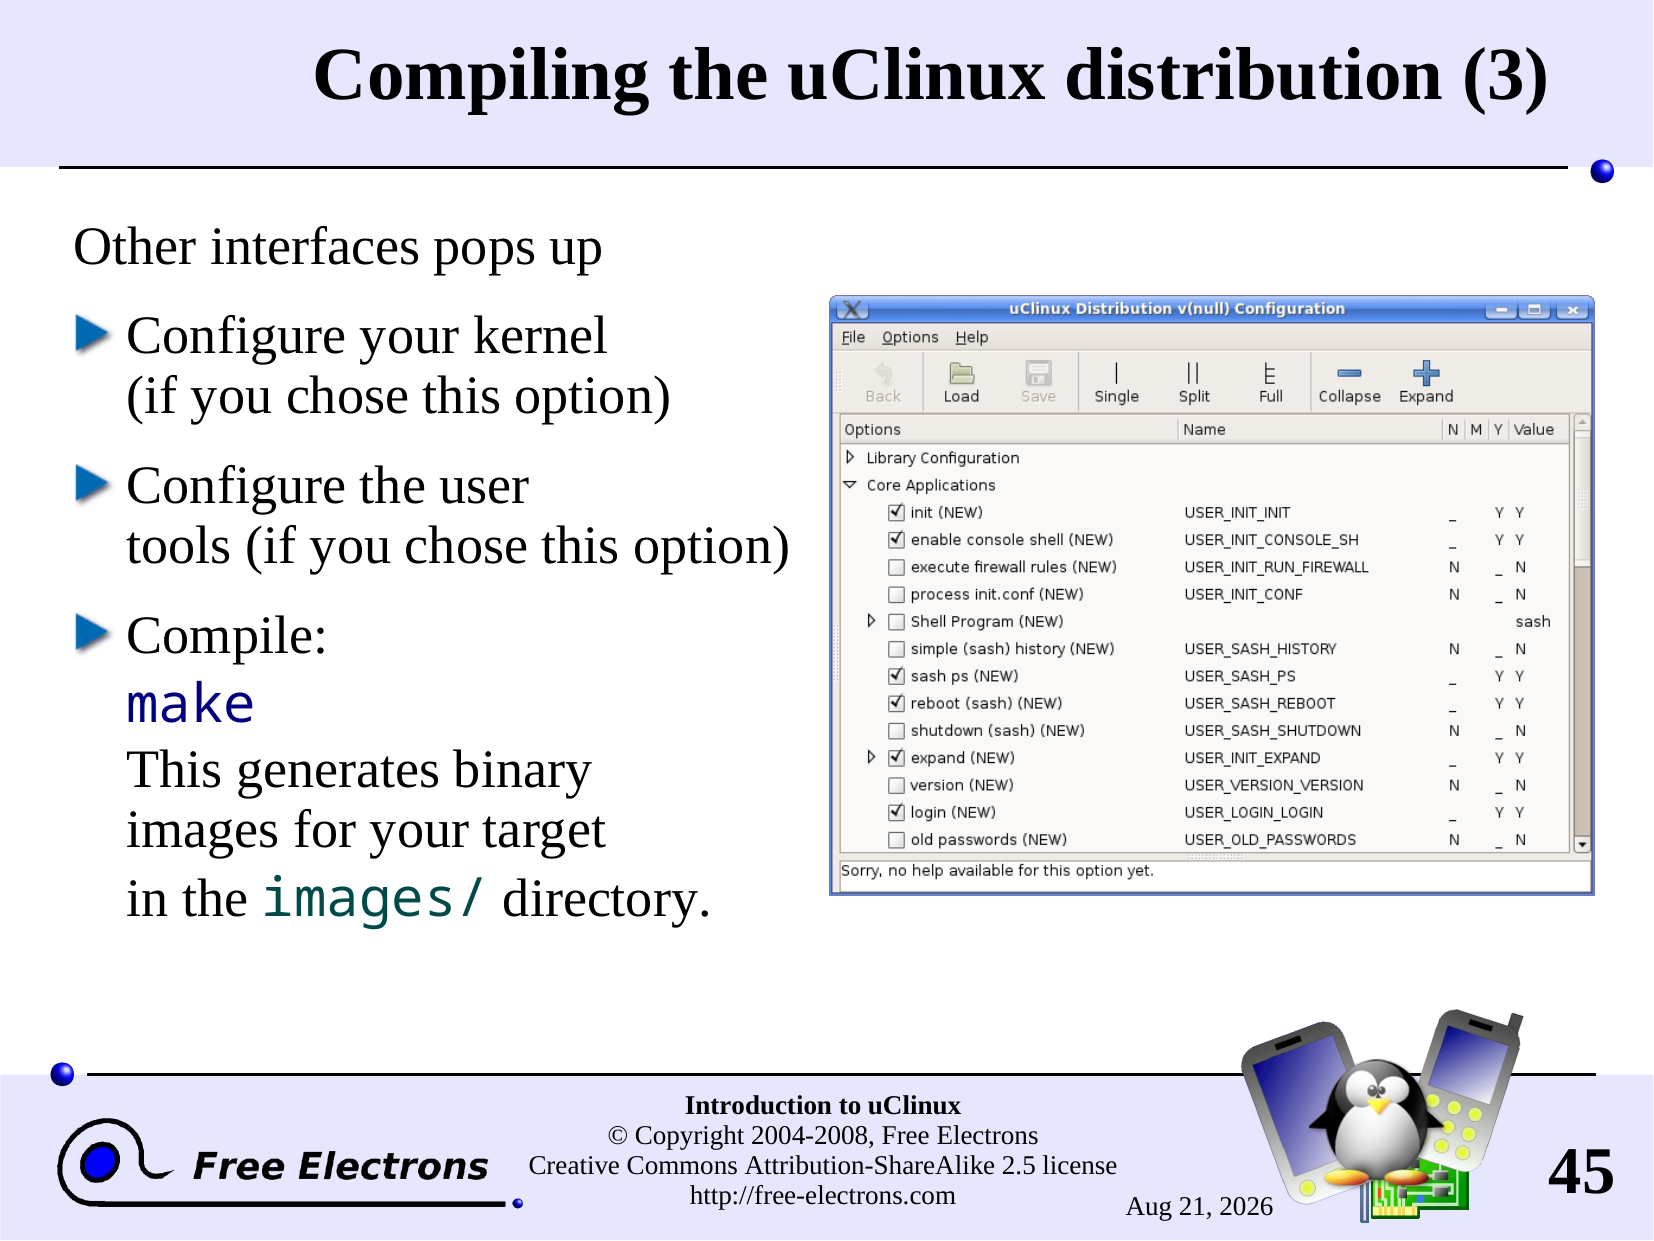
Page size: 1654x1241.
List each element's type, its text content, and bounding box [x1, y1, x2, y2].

list Other interfaces pops up Configure your kernel (if you chose this option) Configure the user tools (if you chose this option) Compile: make This generates binary images for your target in the images/ directory. [55, 216, 1518, 1066]
picture [50, 1107, 527, 1216]
title Compiling the uClinux distribution (3) [60, 25, 1551, 124]
picture [829, 295, 1595, 896]
picture [1231, 1007, 1538, 1241]
